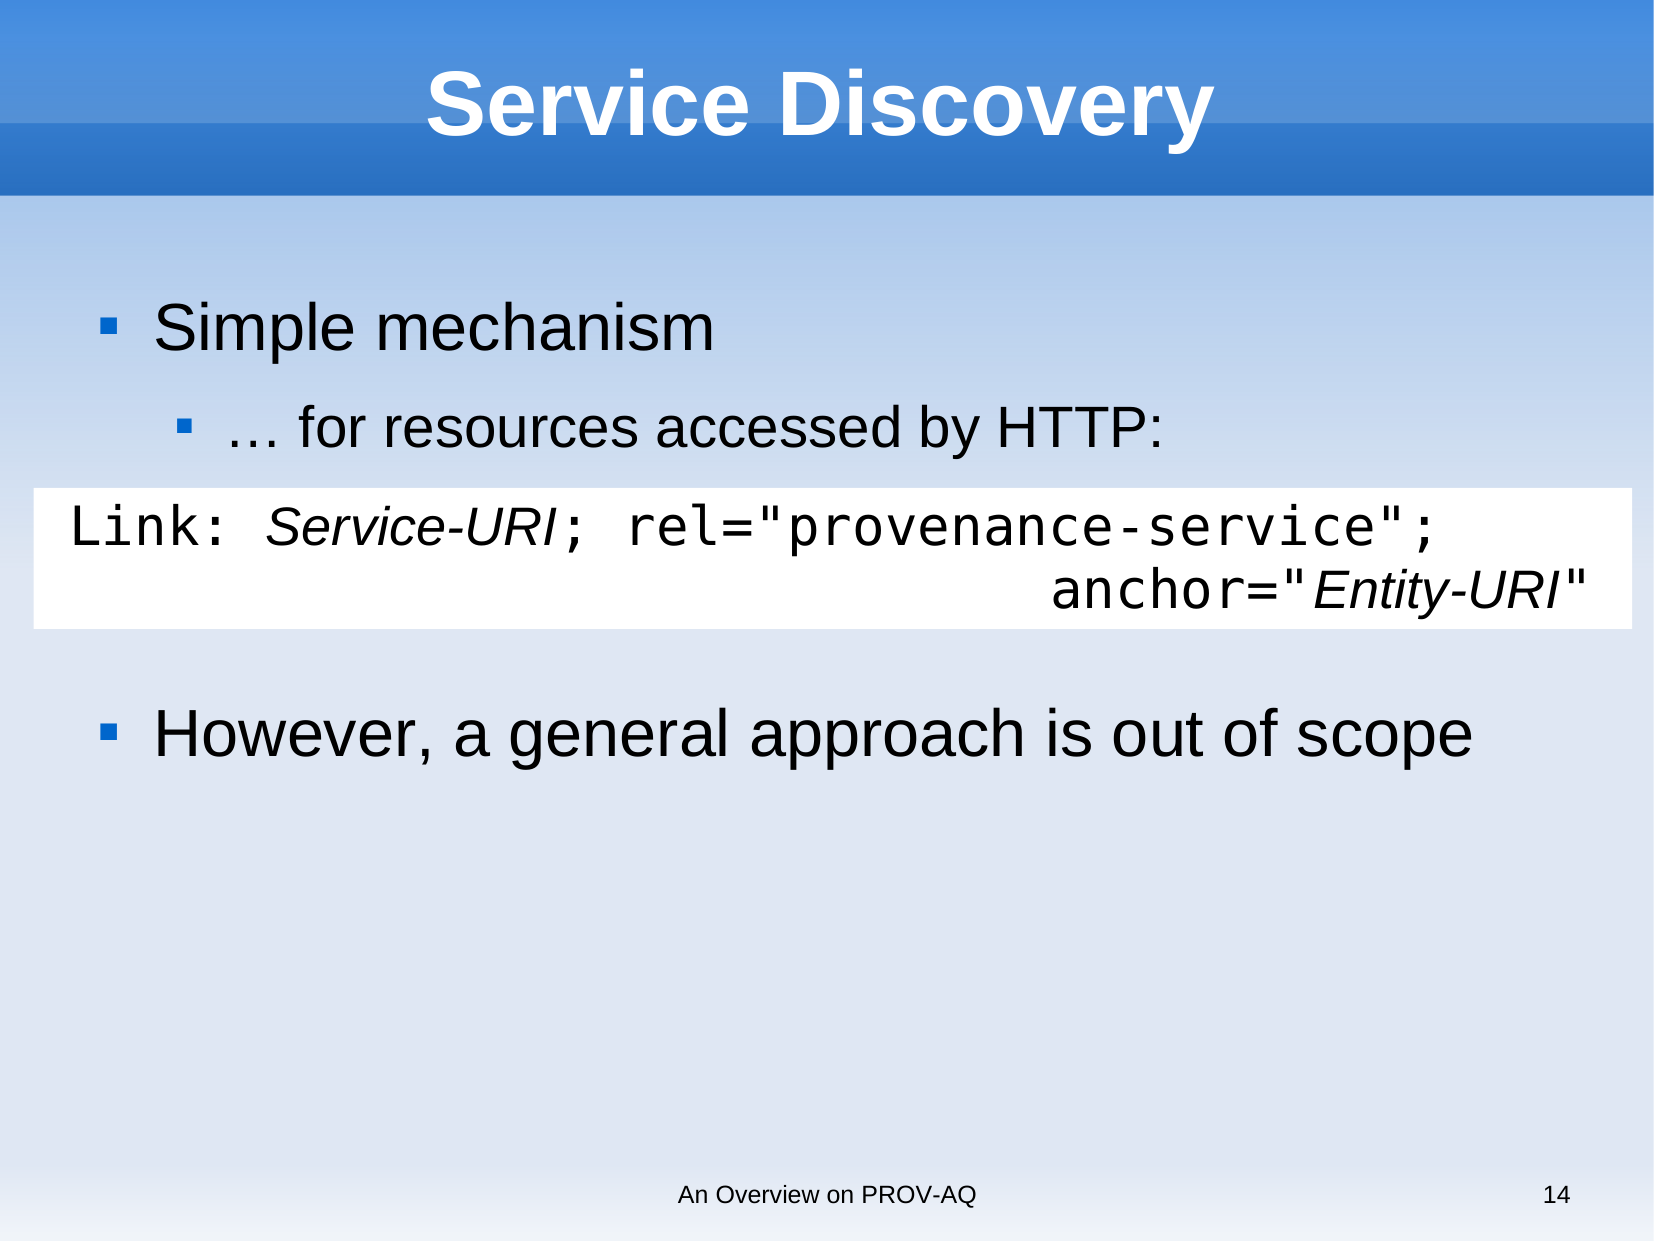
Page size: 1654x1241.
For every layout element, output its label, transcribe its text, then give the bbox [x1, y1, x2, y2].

list Simple mechanism … for resources accessed by HTTP: However, a general approach is out of scope [82, 290, 1571, 487]
list Simple mechanism … for resources accessed by HTTP: However, a general approach is out of scope [82, 629, 1571, 1109]
picture [0, 0, 1654, 1241]
text_box Link: Service-URI; rel="provenance-service"; anchor="Entity-URI" [33, 487, 1633, 629]
title Service Discovery [76, 0, 1565, 208]
